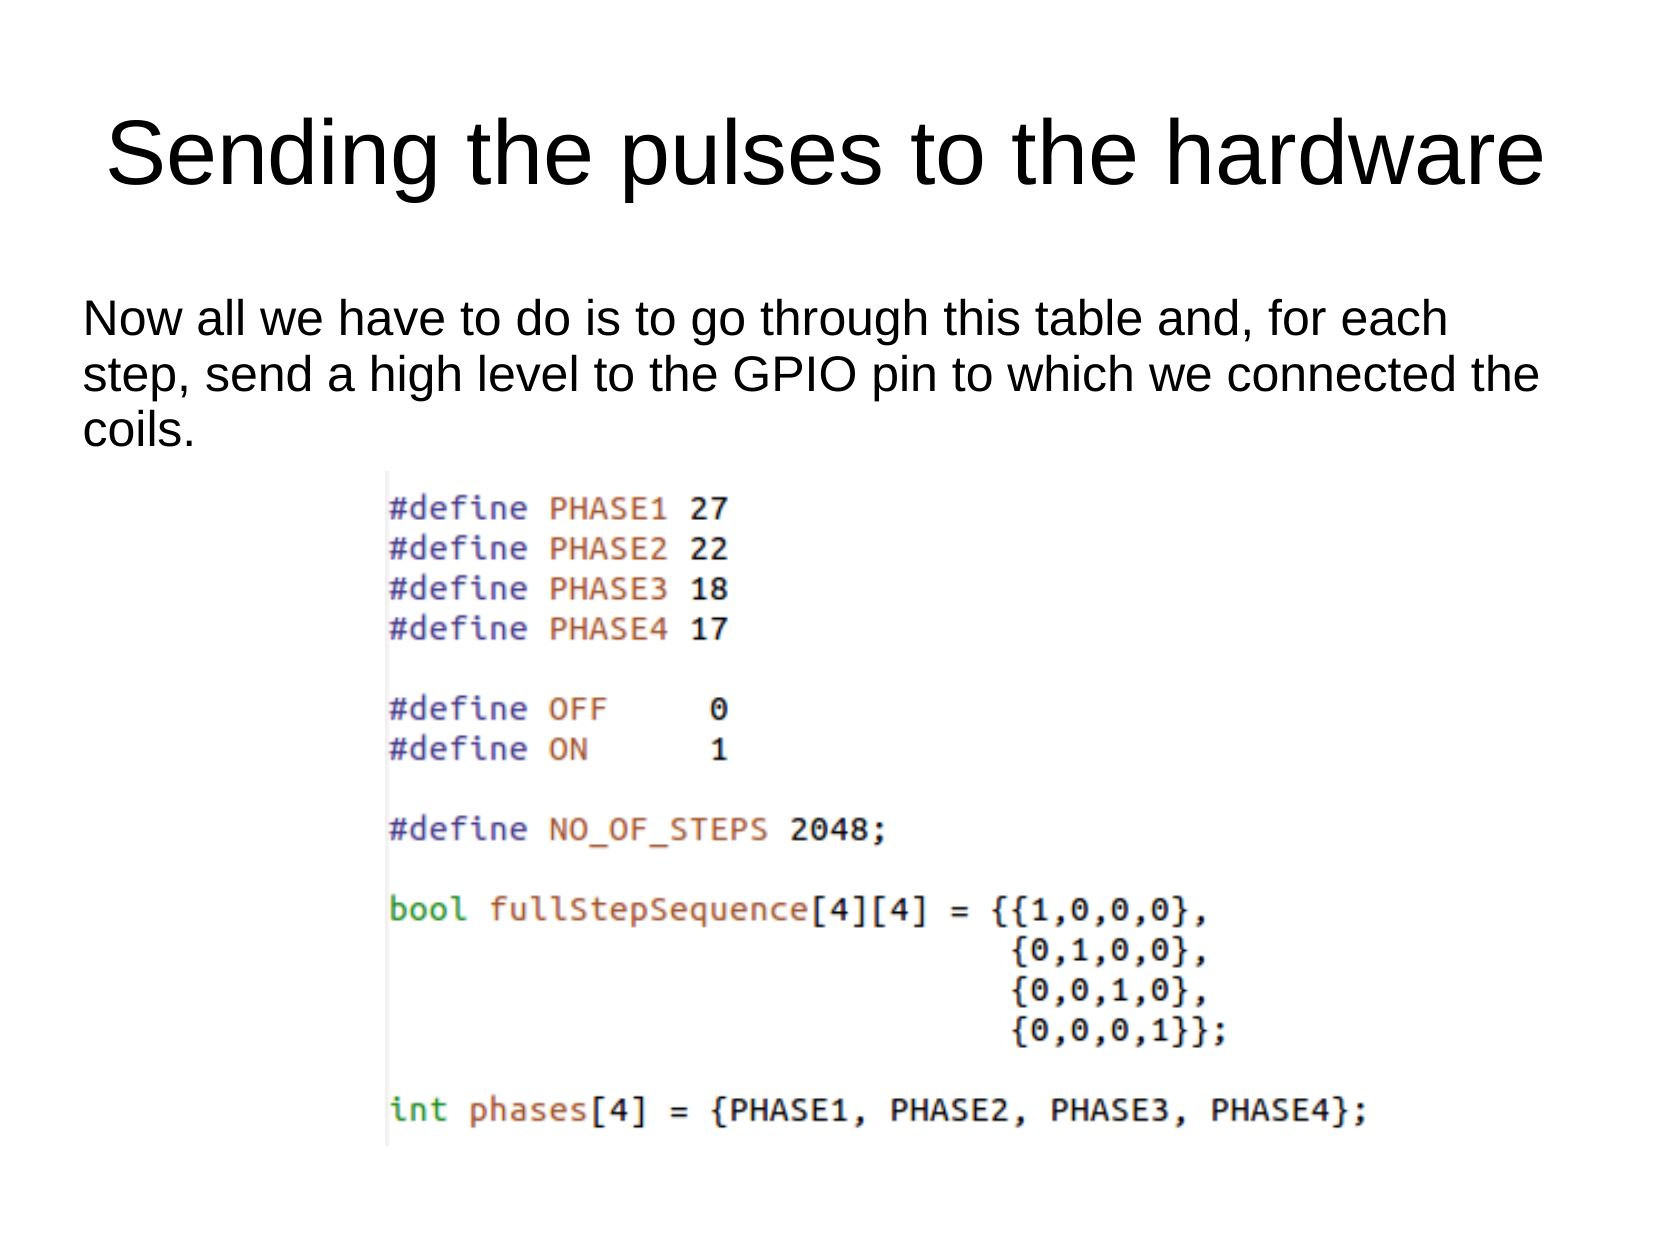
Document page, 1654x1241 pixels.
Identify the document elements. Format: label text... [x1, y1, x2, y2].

title Sending the pulses to the hardware [82, 49, 1571, 257]
list Now all we have to do is to go through this table and, for each step, send a high level to the GPIO pin to which we connected the coils. [82, 290, 1571, 1010]
picture [385, 471, 1396, 1146]
